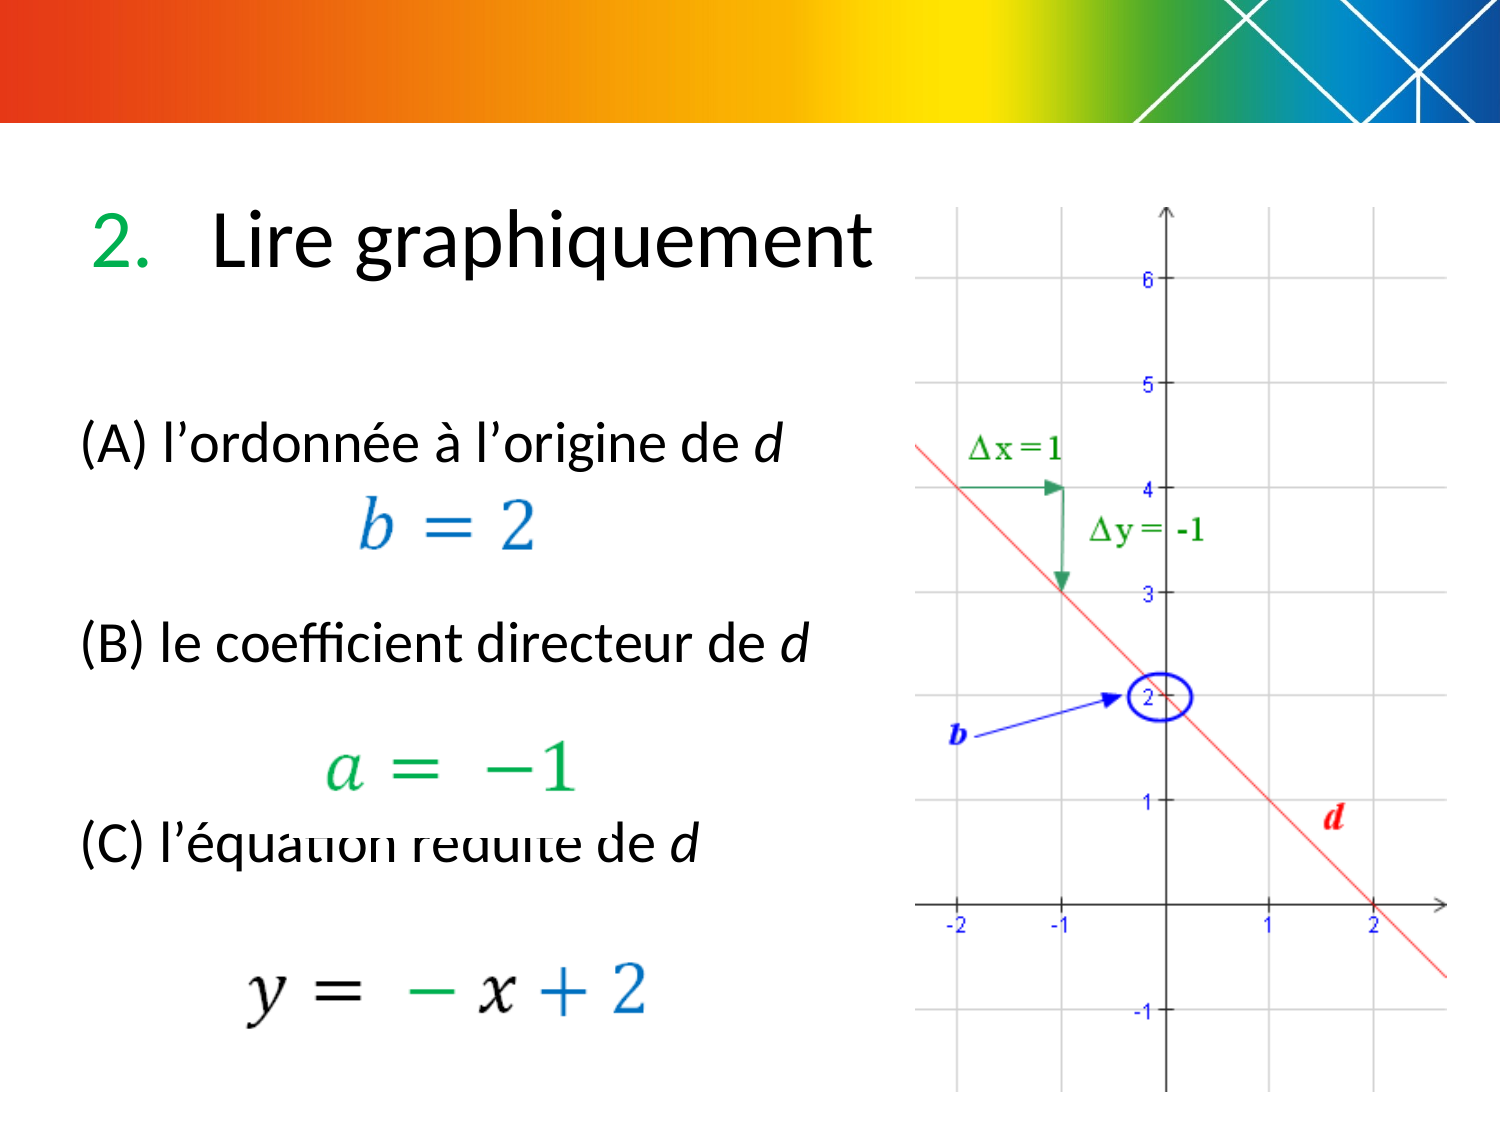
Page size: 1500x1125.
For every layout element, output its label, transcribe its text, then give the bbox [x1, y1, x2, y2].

picture [915, 207, 1447, 1092]
picture [1340, 0, 1500, 123]
picture [218, 928, 686, 1059]
picture [289, 716, 612, 838]
picture [336, 479, 559, 565]
title Lire graphiquement [74, 163, 928, 305]
text_box l’ordonnée à l’origine de d le coefficient directeur de d l’équation réduite de d [64, 361, 845, 952]
picture [0, 0, 1359, 123]
